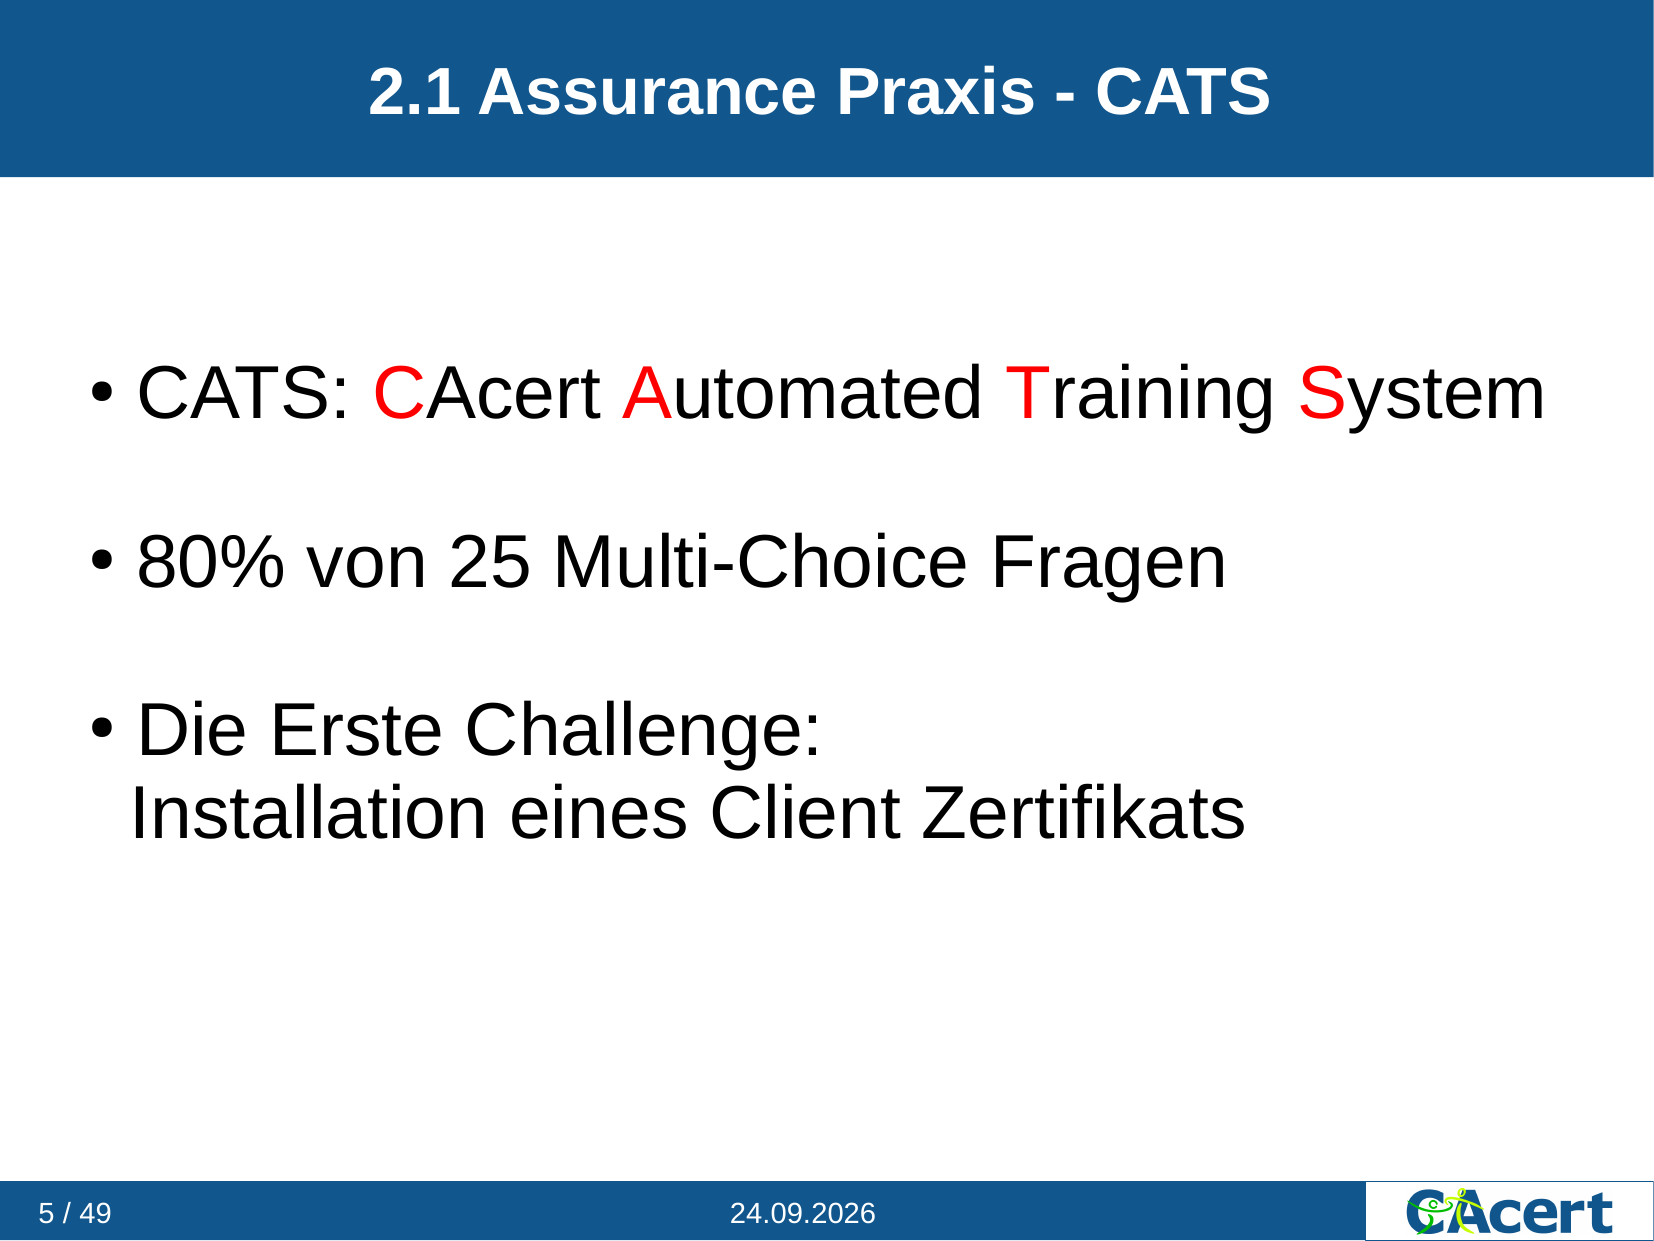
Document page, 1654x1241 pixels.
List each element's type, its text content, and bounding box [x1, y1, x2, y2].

subtitle CATS: CAcert Automated Training System 80% von 25 Multi-Choice Fragen Die Erste Challenge: Installation eines Client Zertifikats [88, 286, 1577, 939]
title 2.1 Assurance Praxis - CATS [76, 17, 1565, 166]
picture [1406, 1187, 1613, 1235]
